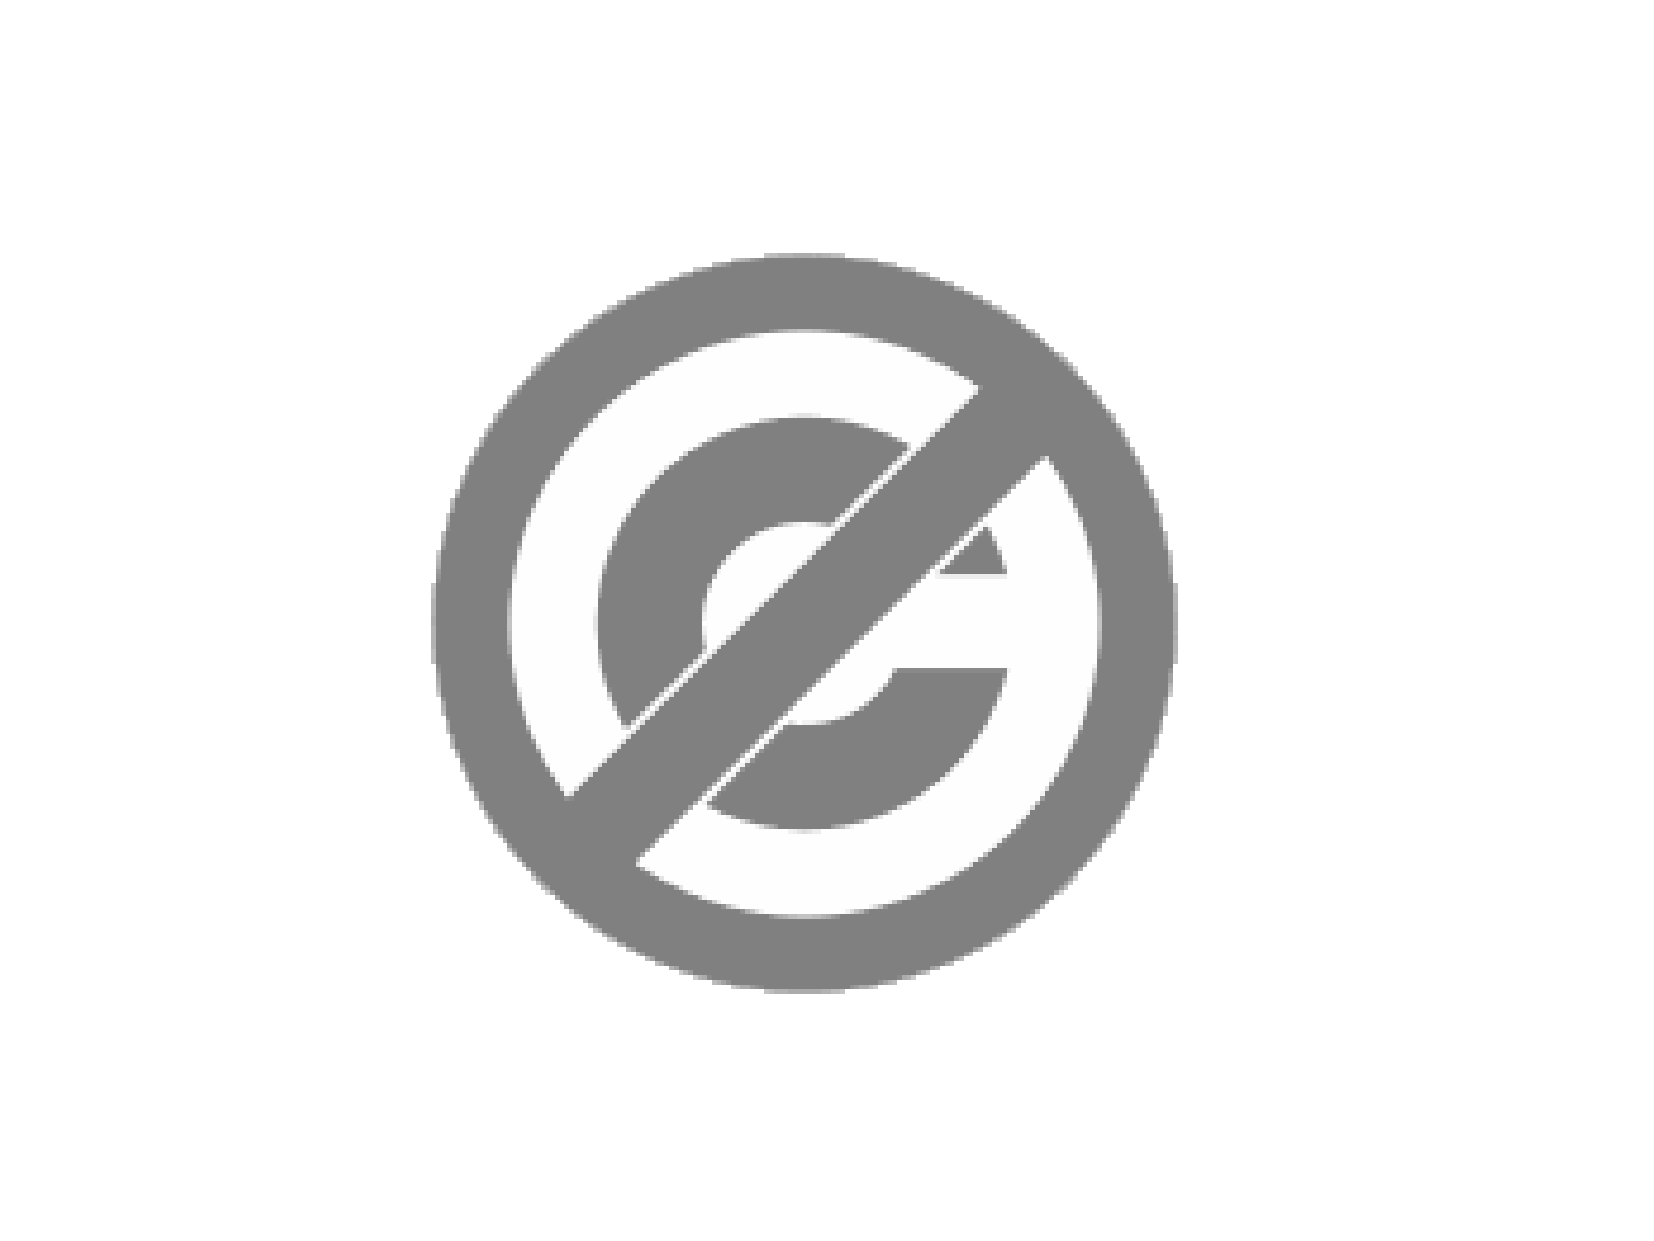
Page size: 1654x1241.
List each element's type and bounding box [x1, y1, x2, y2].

picture [389, 211, 1221, 1037]
